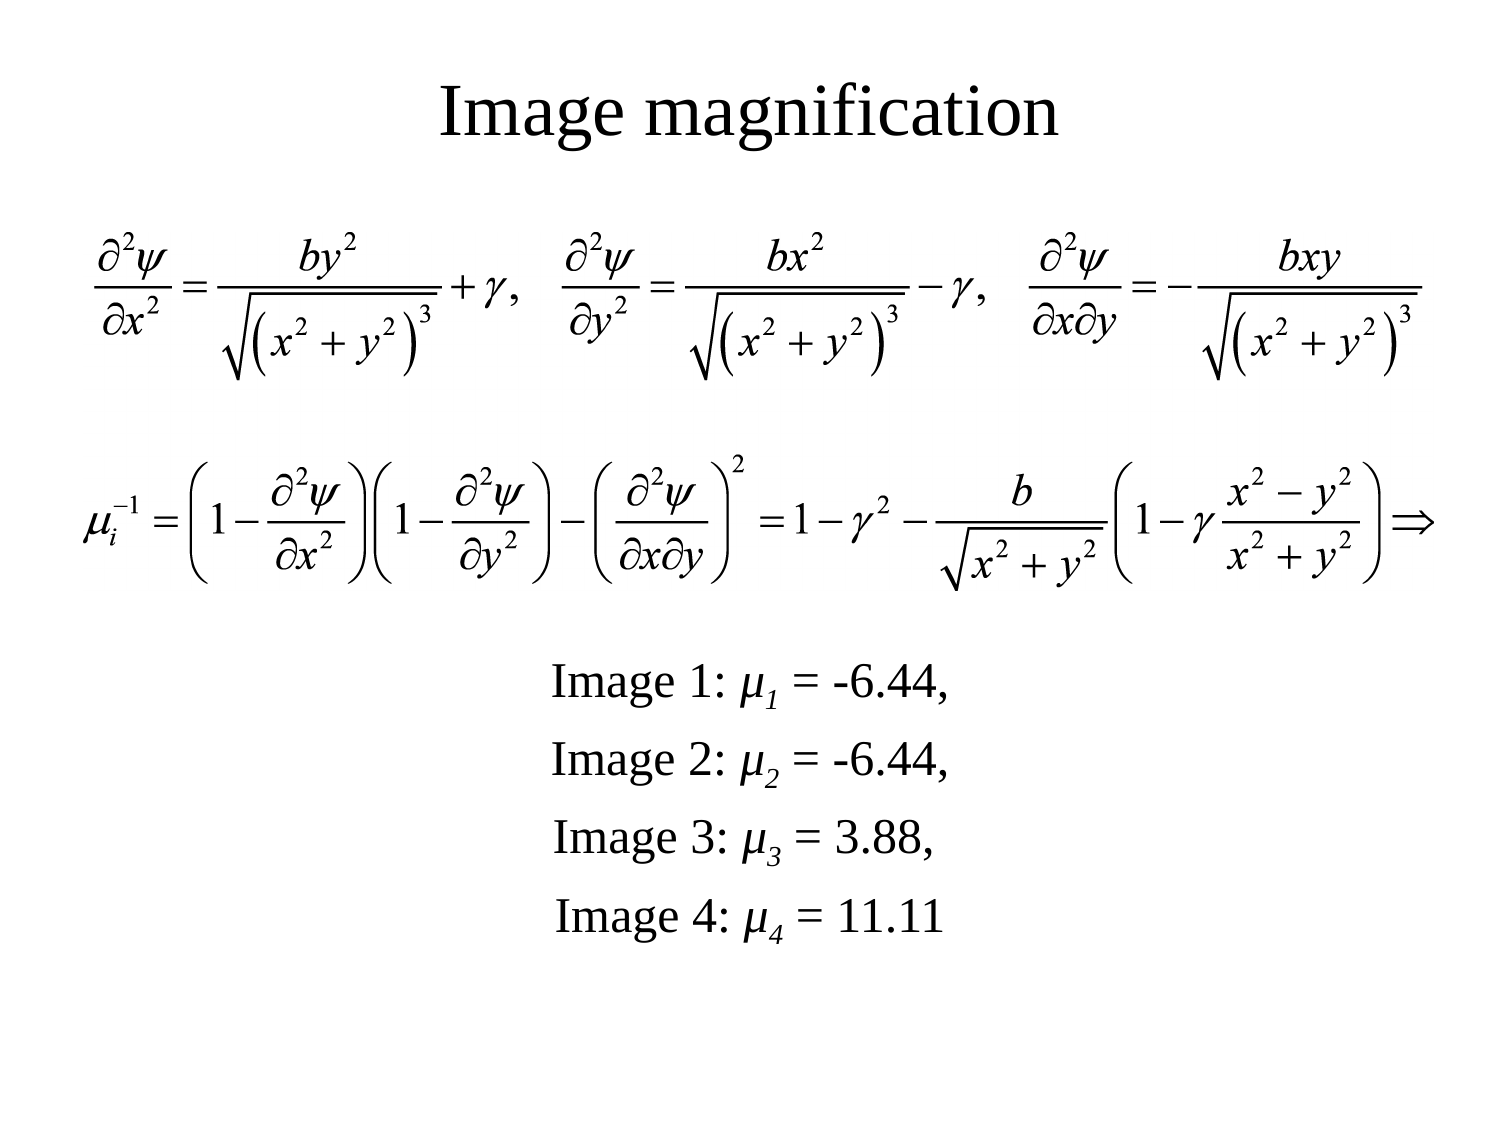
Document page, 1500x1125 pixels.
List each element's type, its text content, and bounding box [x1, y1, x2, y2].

list Image 1: μ1 = -6.44, Image 2: μ2 = -6.44, Image 3: μ3 = 3.88, Image 4: μ4 = 11.11 [75, 149, 1425, 1050]
picture [83, 232, 1434, 591]
title Image magnification [75, 45, 1425, 149]
